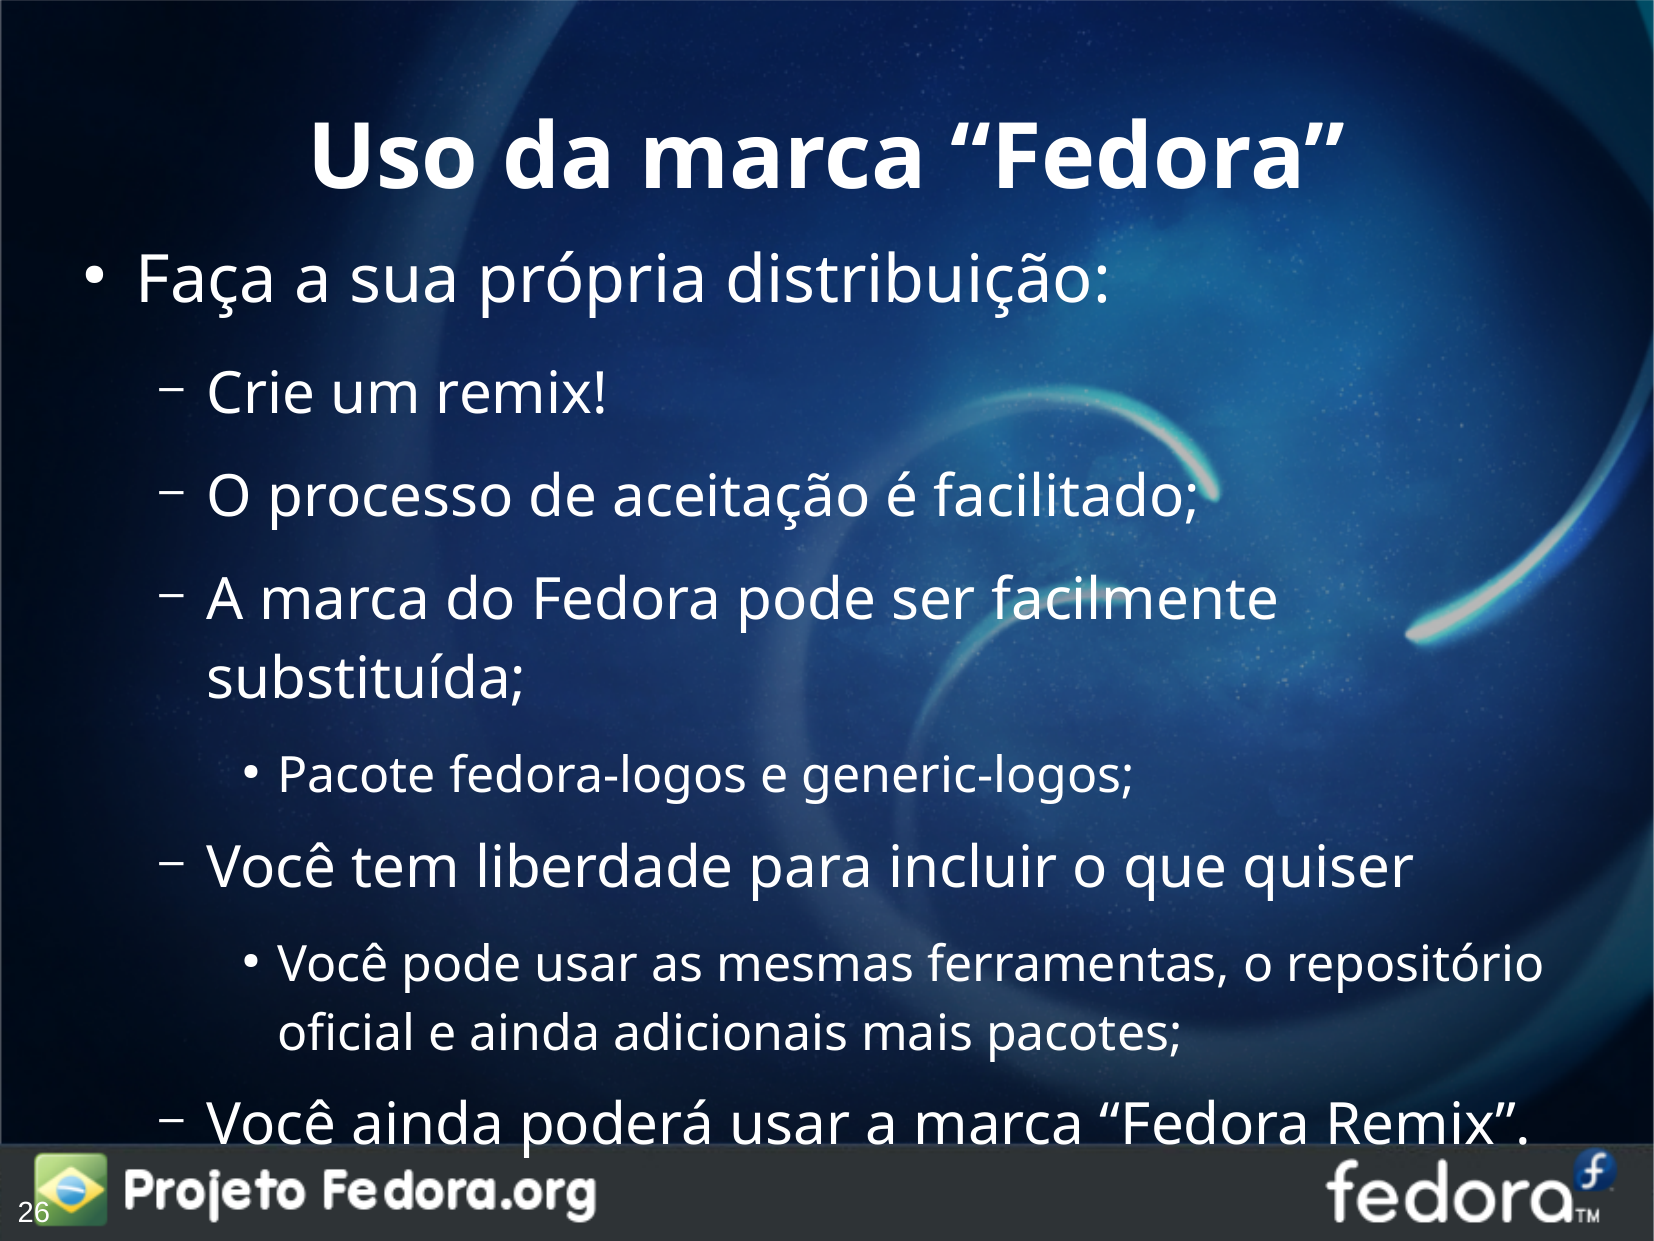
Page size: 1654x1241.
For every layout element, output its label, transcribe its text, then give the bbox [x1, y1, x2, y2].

title Uso da marca “Fedora” [82, 49, 1571, 257]
list Faça a sua própria distribuição: Crie um remix! O processo de aceitação é facilitado; A marca do Fedora pode ser facilmente substituída; Pacote fedora-logos e generic-logos; Você tem liberdade para incluir o que quiser Você pode usar as mesmas ferramentas, o repositório oficial e ainda adicionais mais pacotes; Você ainda poderá usar a marca “Fedora Remix”. [64, 231, 1554, 1118]
picture [0, 0, 1654, 1241]
